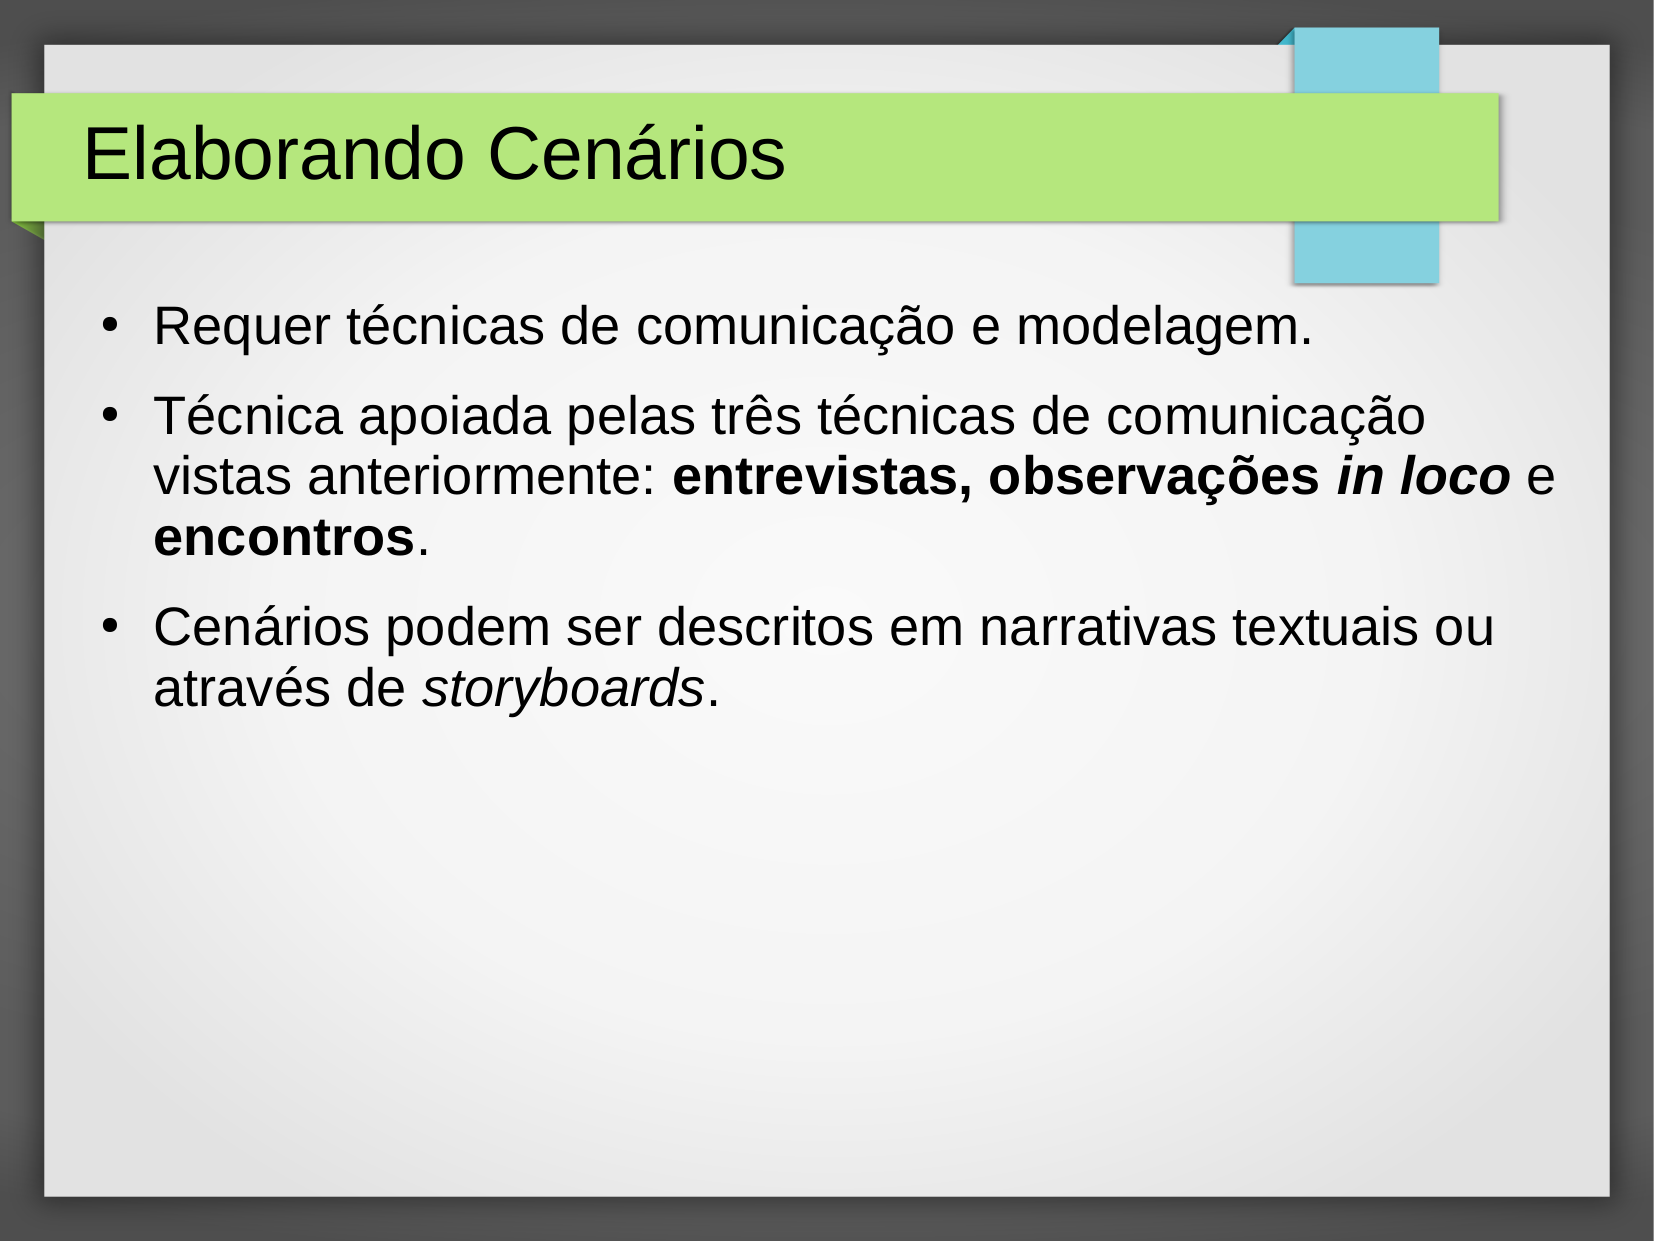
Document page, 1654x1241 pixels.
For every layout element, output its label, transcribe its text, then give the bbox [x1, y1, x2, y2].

list Requer técnicas de comunicação e modelagem. Técnica apoiada pelas três técnicas de comunicação vistas anteriormente: entrevistas, observações in loco e encontros. Cenários podem ser descritos em narrativas textuais ou através de storyboards. [82, 295, 1571, 1015]
title Elaborando Cenários [82, 94, 1264, 213]
picture [0, 0, 1654, 1241]
